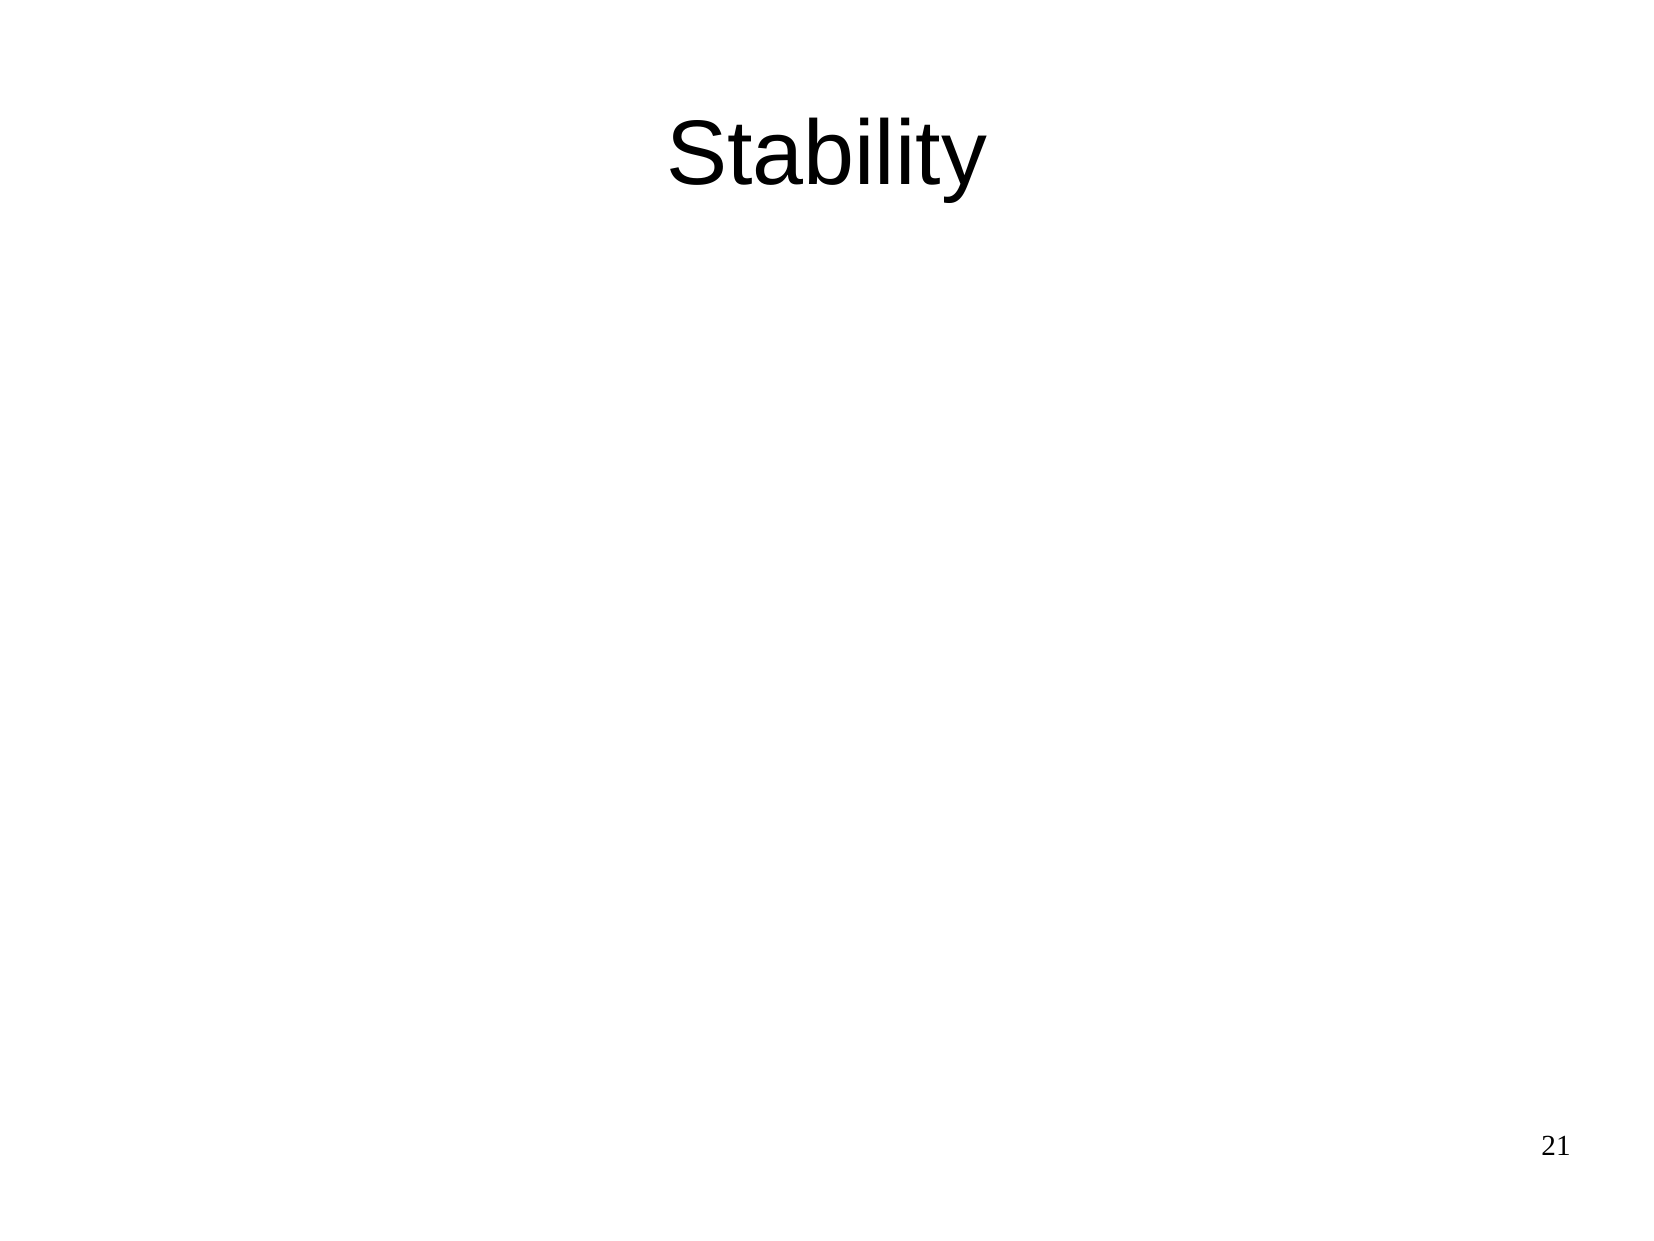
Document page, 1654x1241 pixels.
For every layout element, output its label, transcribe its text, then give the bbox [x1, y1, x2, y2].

title Stability [82, 49, 1571, 257]
